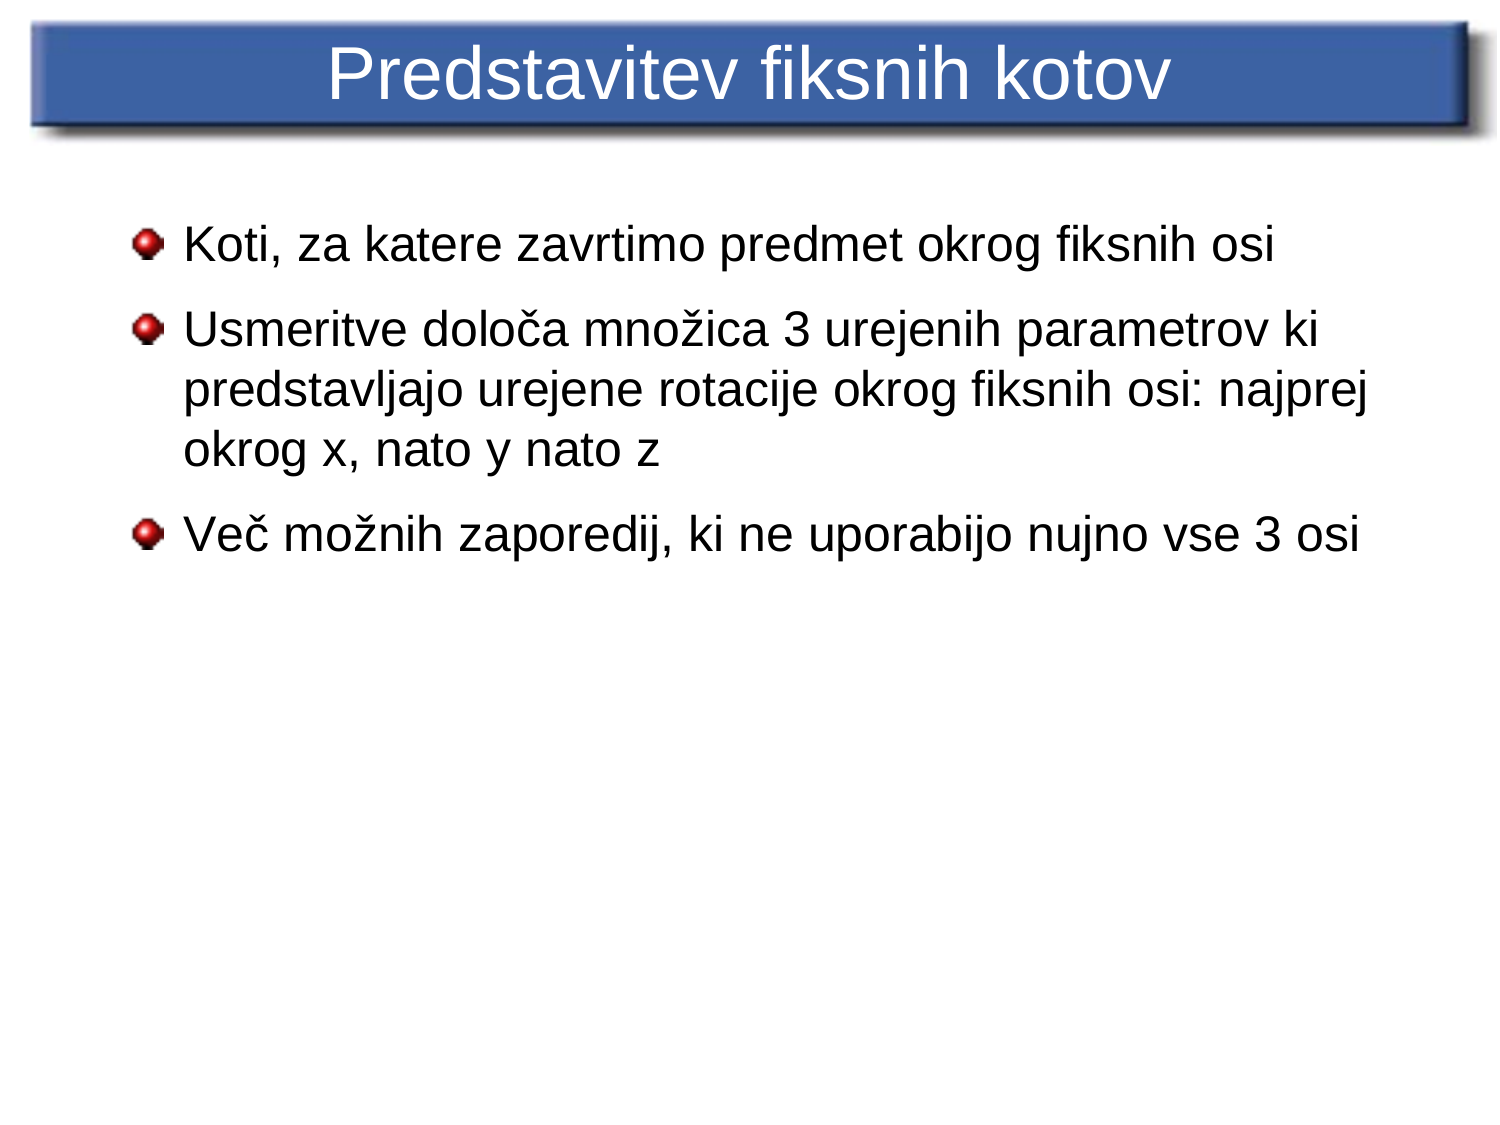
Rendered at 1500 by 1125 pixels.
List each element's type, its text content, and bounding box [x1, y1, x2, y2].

picture [29, 18, 1497, 146]
list Koti, za katere zavrtimo predmet okrog fiksnih osi Usmeritve določa množica 3 urejenih parametrov ki predstavljajo urejene rotacije okrog fiksnih osi: najprej okrog x, nato y nato z Več možnih zaporedij, ki ne uporabijo nujno vse 3 osi [112, 203, 1388, 892]
title Predstavitev fiksnih kotov [112, 0, 1388, 122]
